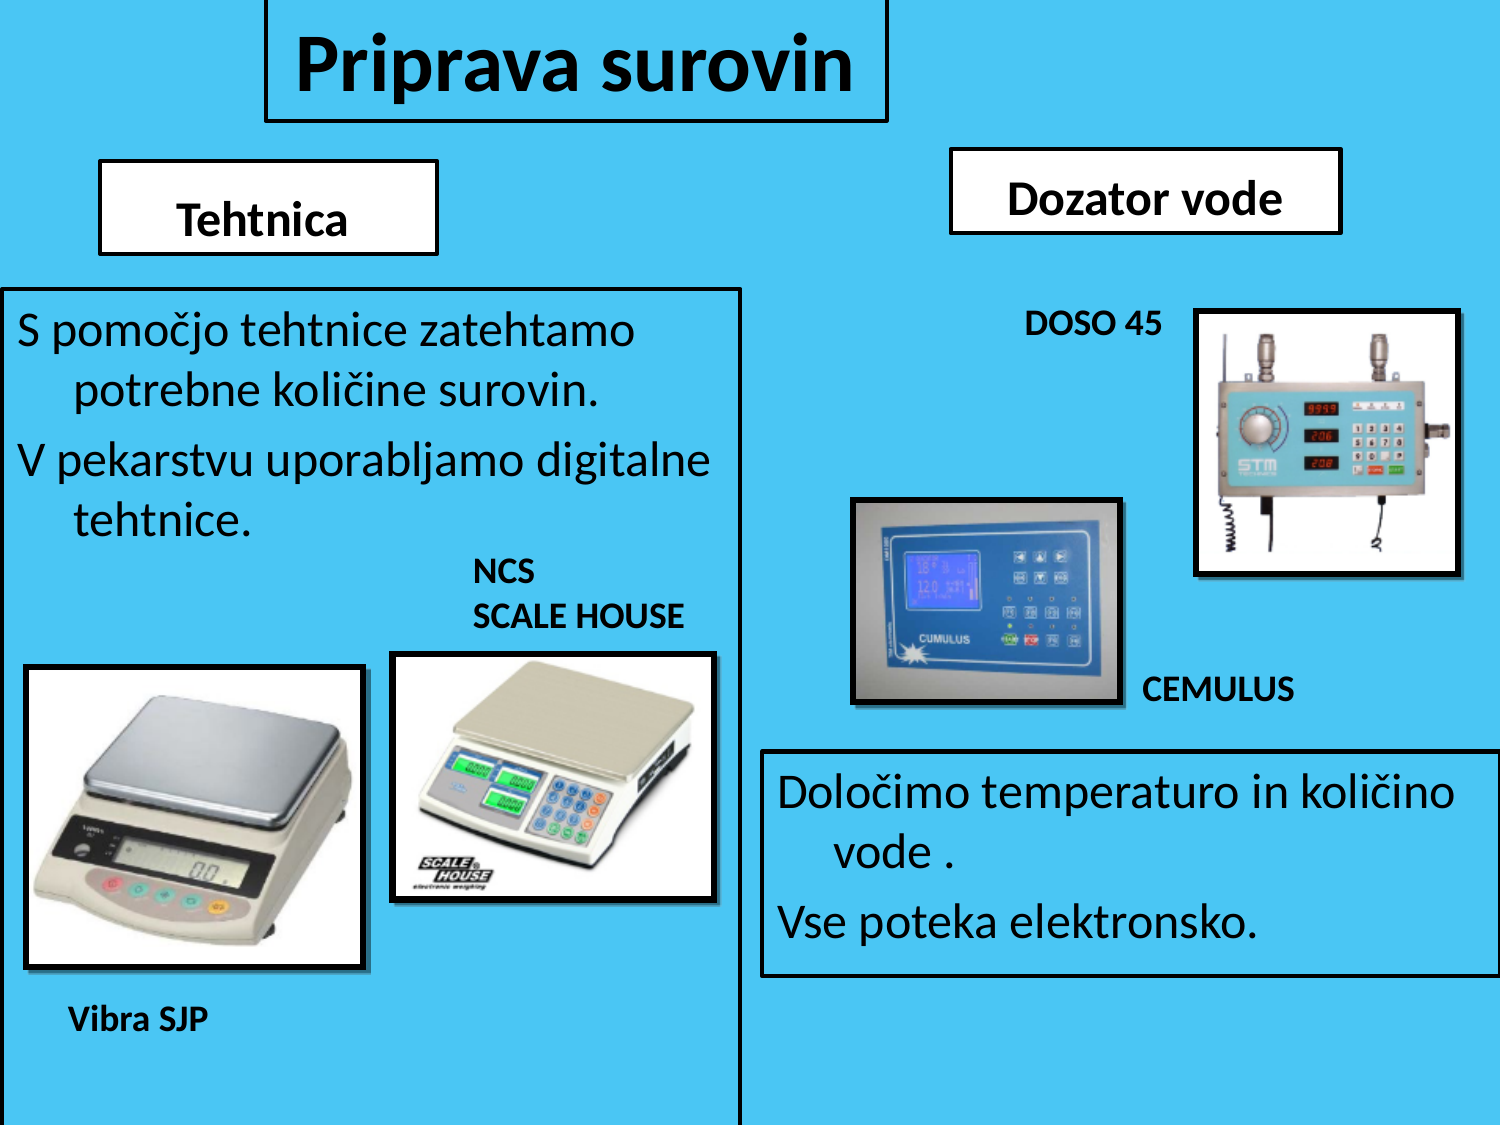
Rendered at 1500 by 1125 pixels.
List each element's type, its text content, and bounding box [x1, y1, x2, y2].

text_box DOSO 45 [1009, 290, 1294, 351]
text_box NCS SCALE HOUSE [458, 538, 739, 644]
list Dozator vode [950, 148, 1341, 234]
picture [395, 657, 712, 897]
title Priprava surovin [265, 0, 887, 121]
list Tehtnica [100, 160, 437, 254]
text_box Vibra SJP [53, 986, 278, 1046]
list Določimo temperaturo in količino vode . Vse poteka elektronsko. [761, 751, 1500, 976]
picture [1198, 314, 1455, 571]
list S pomočjo tehtnice zatehtamo potrebne količine surovin. V pekarstvu uporabljamo digitalne tehtnice. [2, 289, 741, 1125]
picture [29, 670, 361, 965]
text_box CEMULUS [1127, 656, 1329, 717]
picture [856, 503, 1117, 699]
